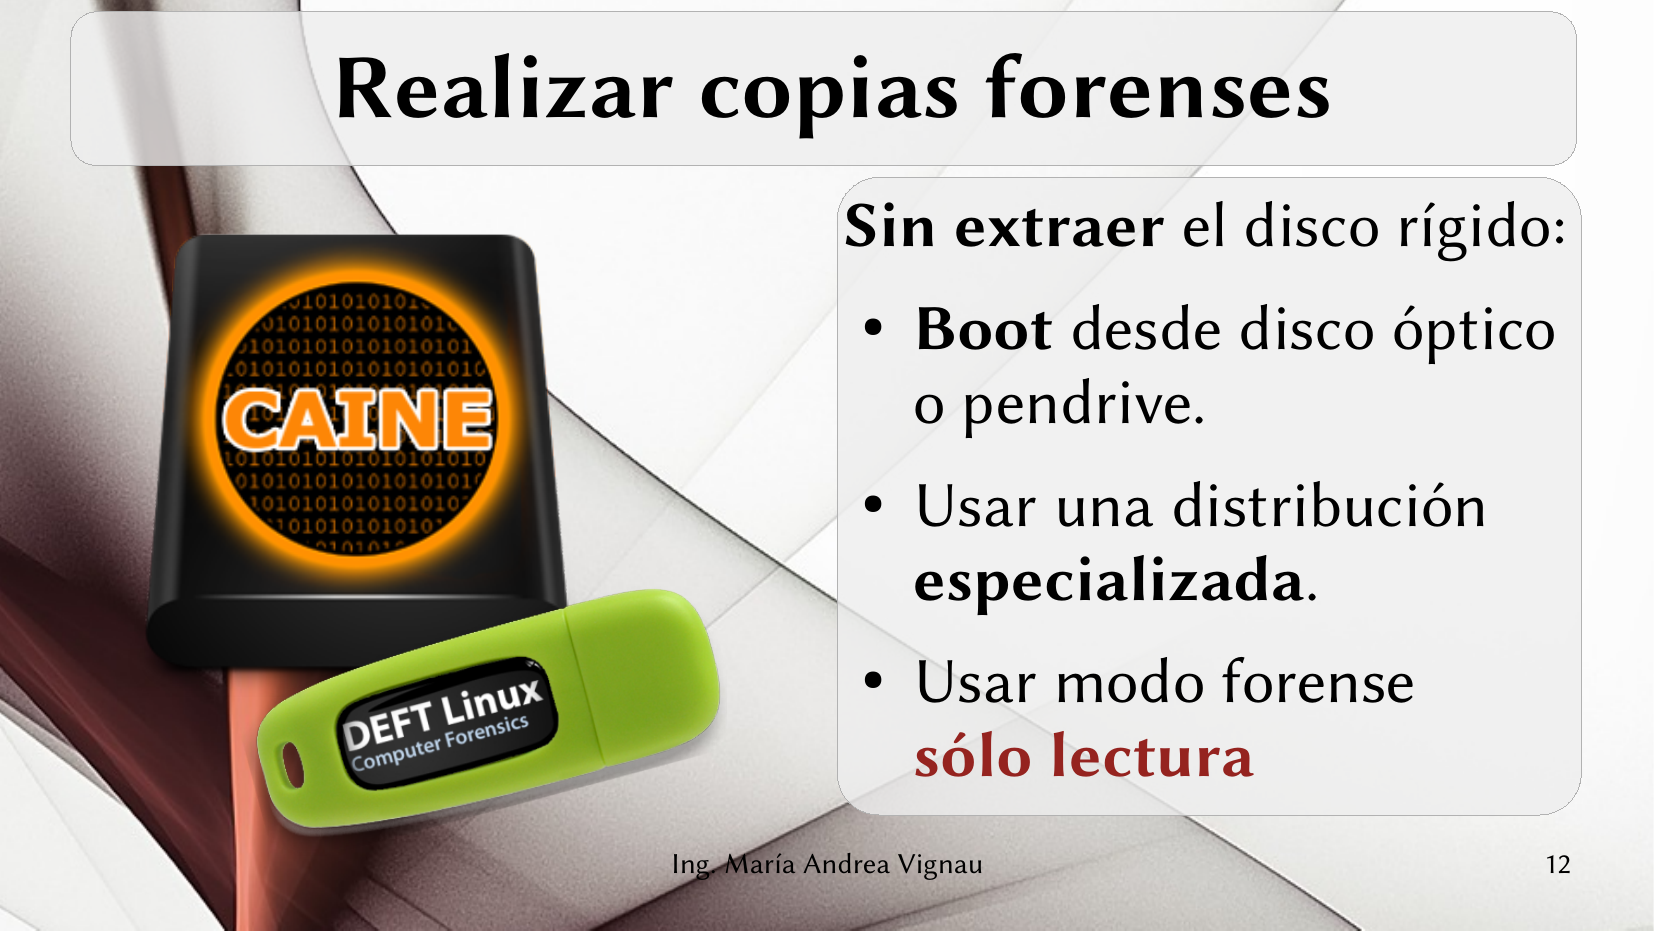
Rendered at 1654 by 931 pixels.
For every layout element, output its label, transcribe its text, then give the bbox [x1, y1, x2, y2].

title Realizar copias forenses [82, 10, 1583, 166]
picture [0, 0, 1654, 931]
list Sin extraer el disco rígido: Boot desde disco óptico o pendrive. Usar una distribución especializada. Usar modo forense sólo lectura [844, 188, 1571, 804]
